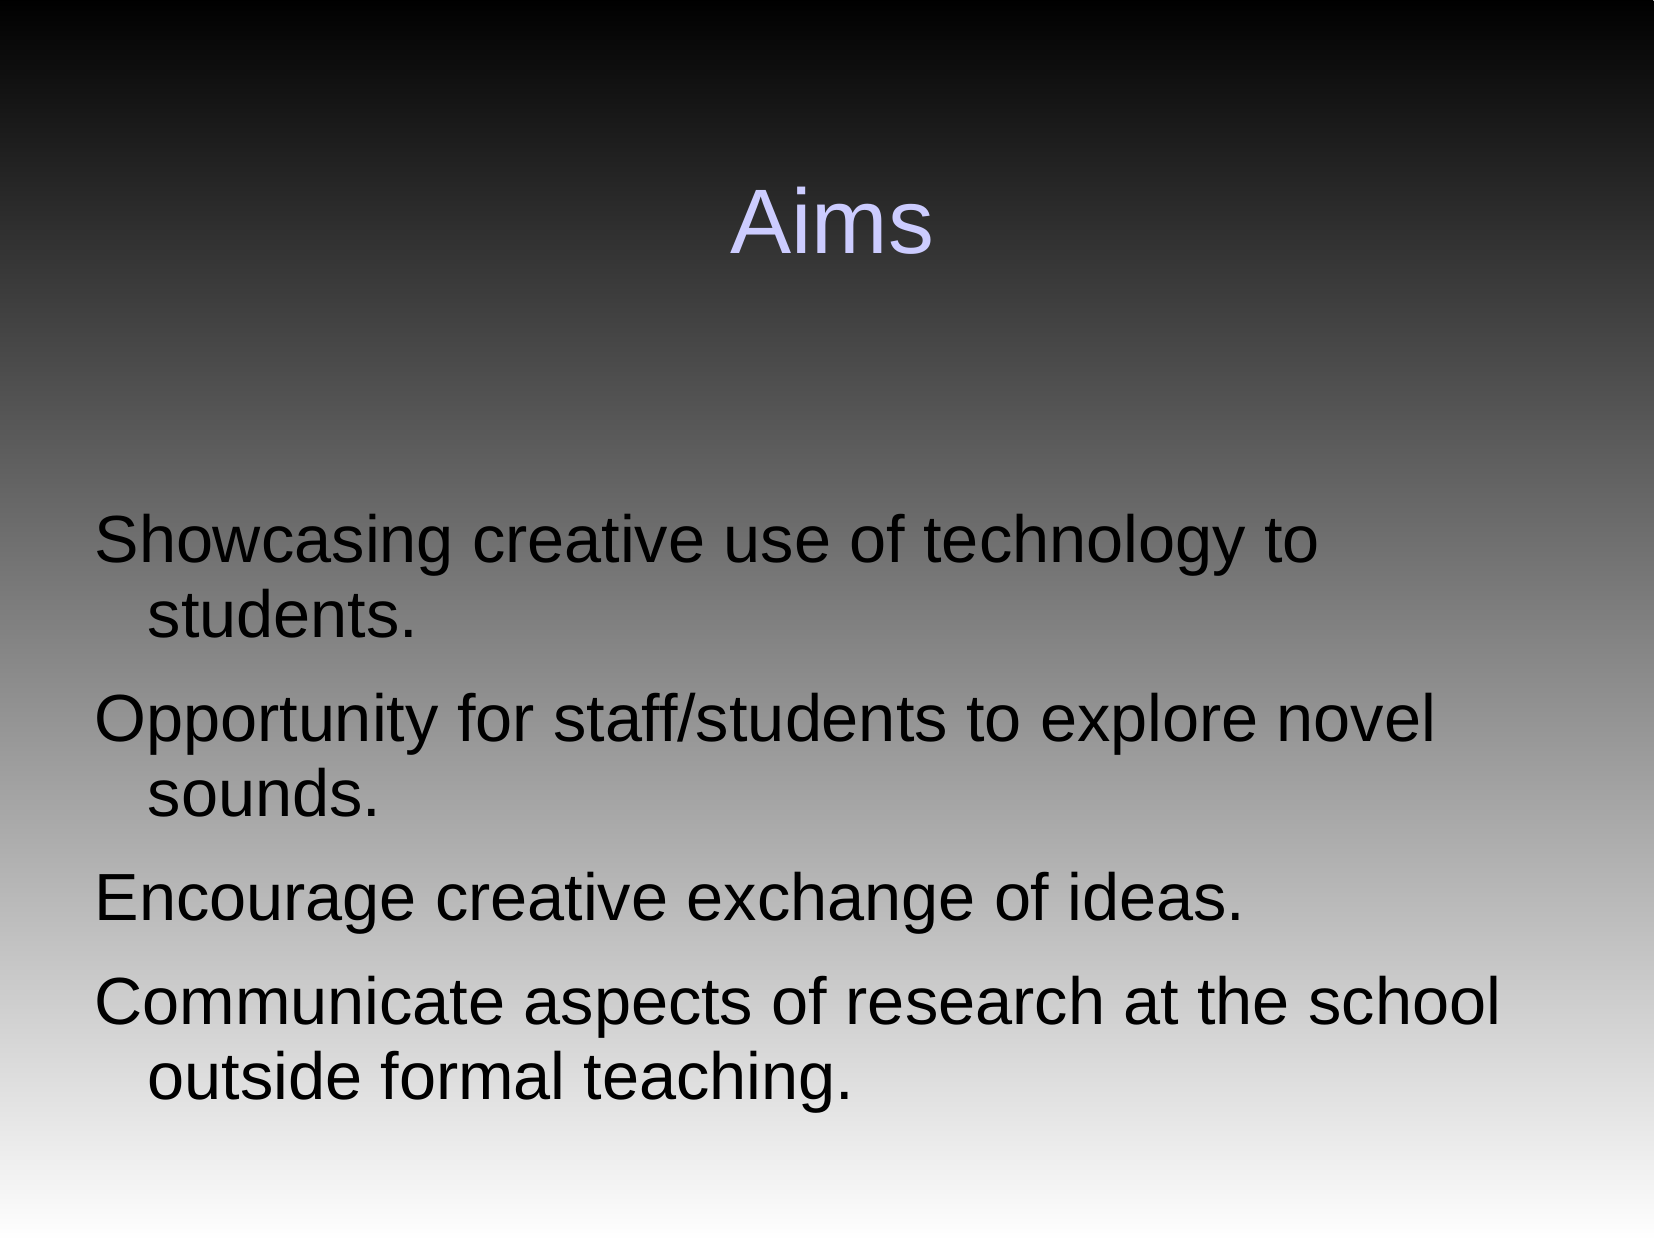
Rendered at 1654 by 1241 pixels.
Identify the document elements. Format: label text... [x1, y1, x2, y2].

list Showcasing creative use of technology to students. Opportunity for staff/students to explore novel sounds. Encourage creative exchange of ideas. Communicate aspects of research at the school outside formal teaching. [76, 501, 1565, 1152]
title Aims [88, 118, 1577, 326]
